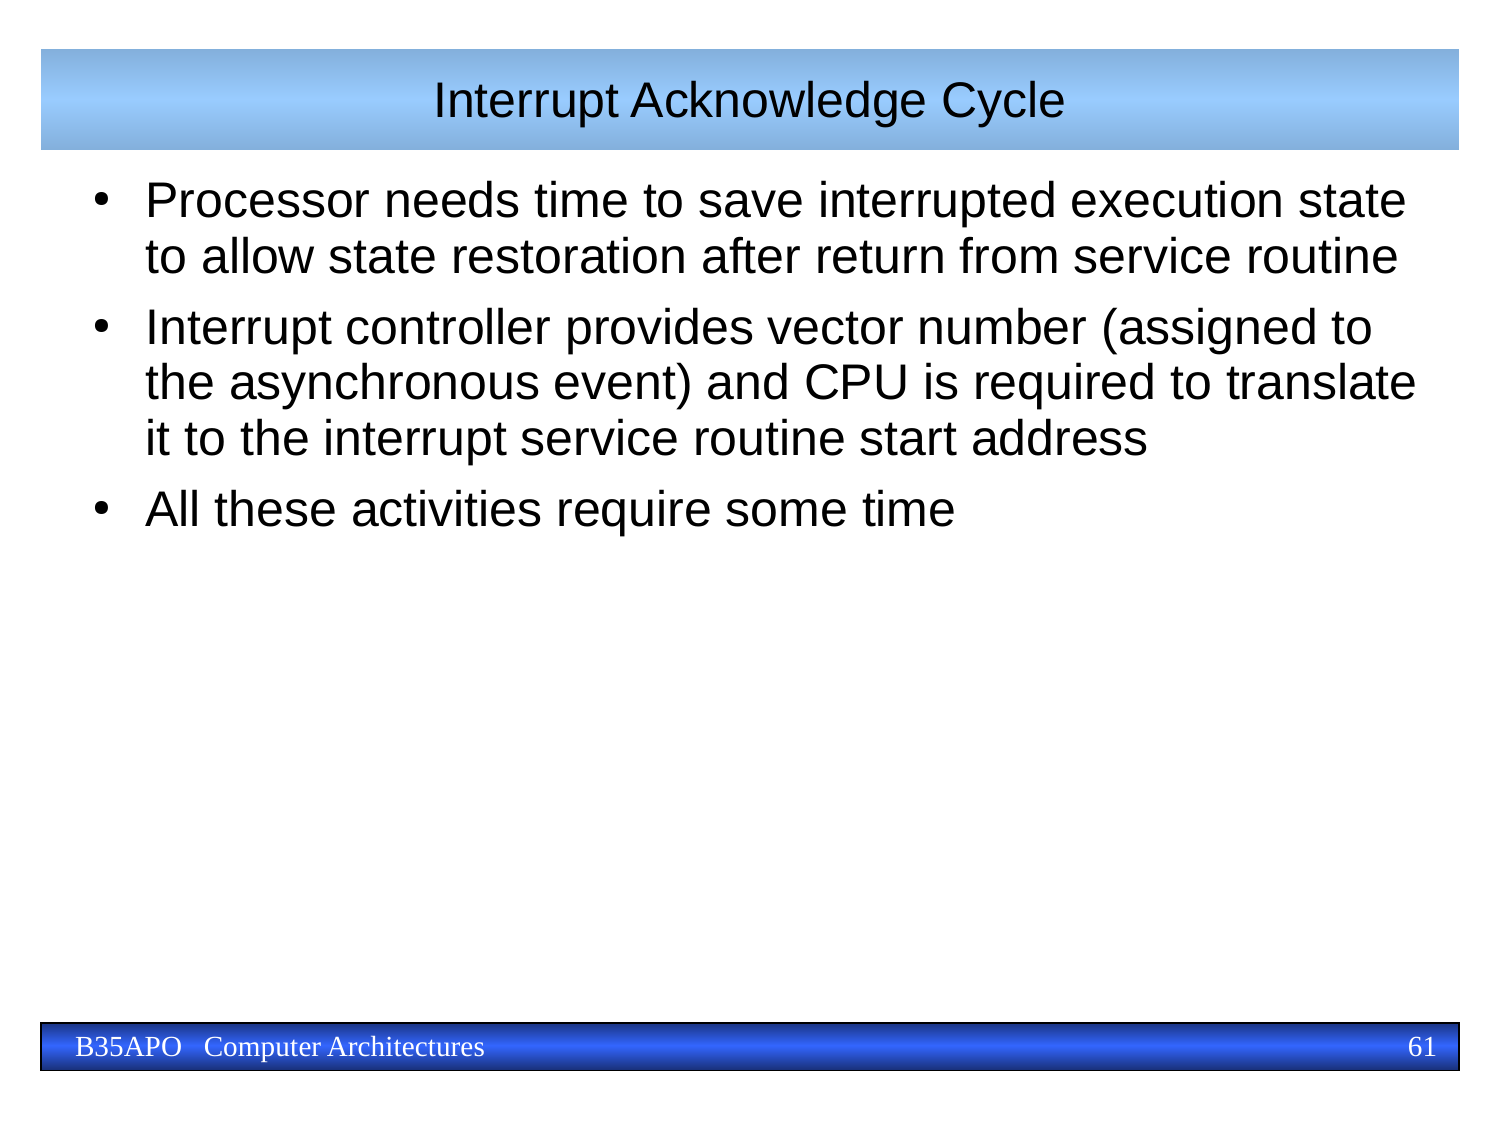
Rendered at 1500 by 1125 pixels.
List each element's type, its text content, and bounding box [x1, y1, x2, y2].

title Interrupt Acknowledge Cycle [41, 49, 1459, 150]
list Processor needs time to save interrupted execution state to allow state restoration after return from service routine Interrupt controller provides vector number (assigned to the asynchronous event) and CPU is required to translate it to the interrupt service routine start address All these activities require some time [75, 172, 1426, 983]
